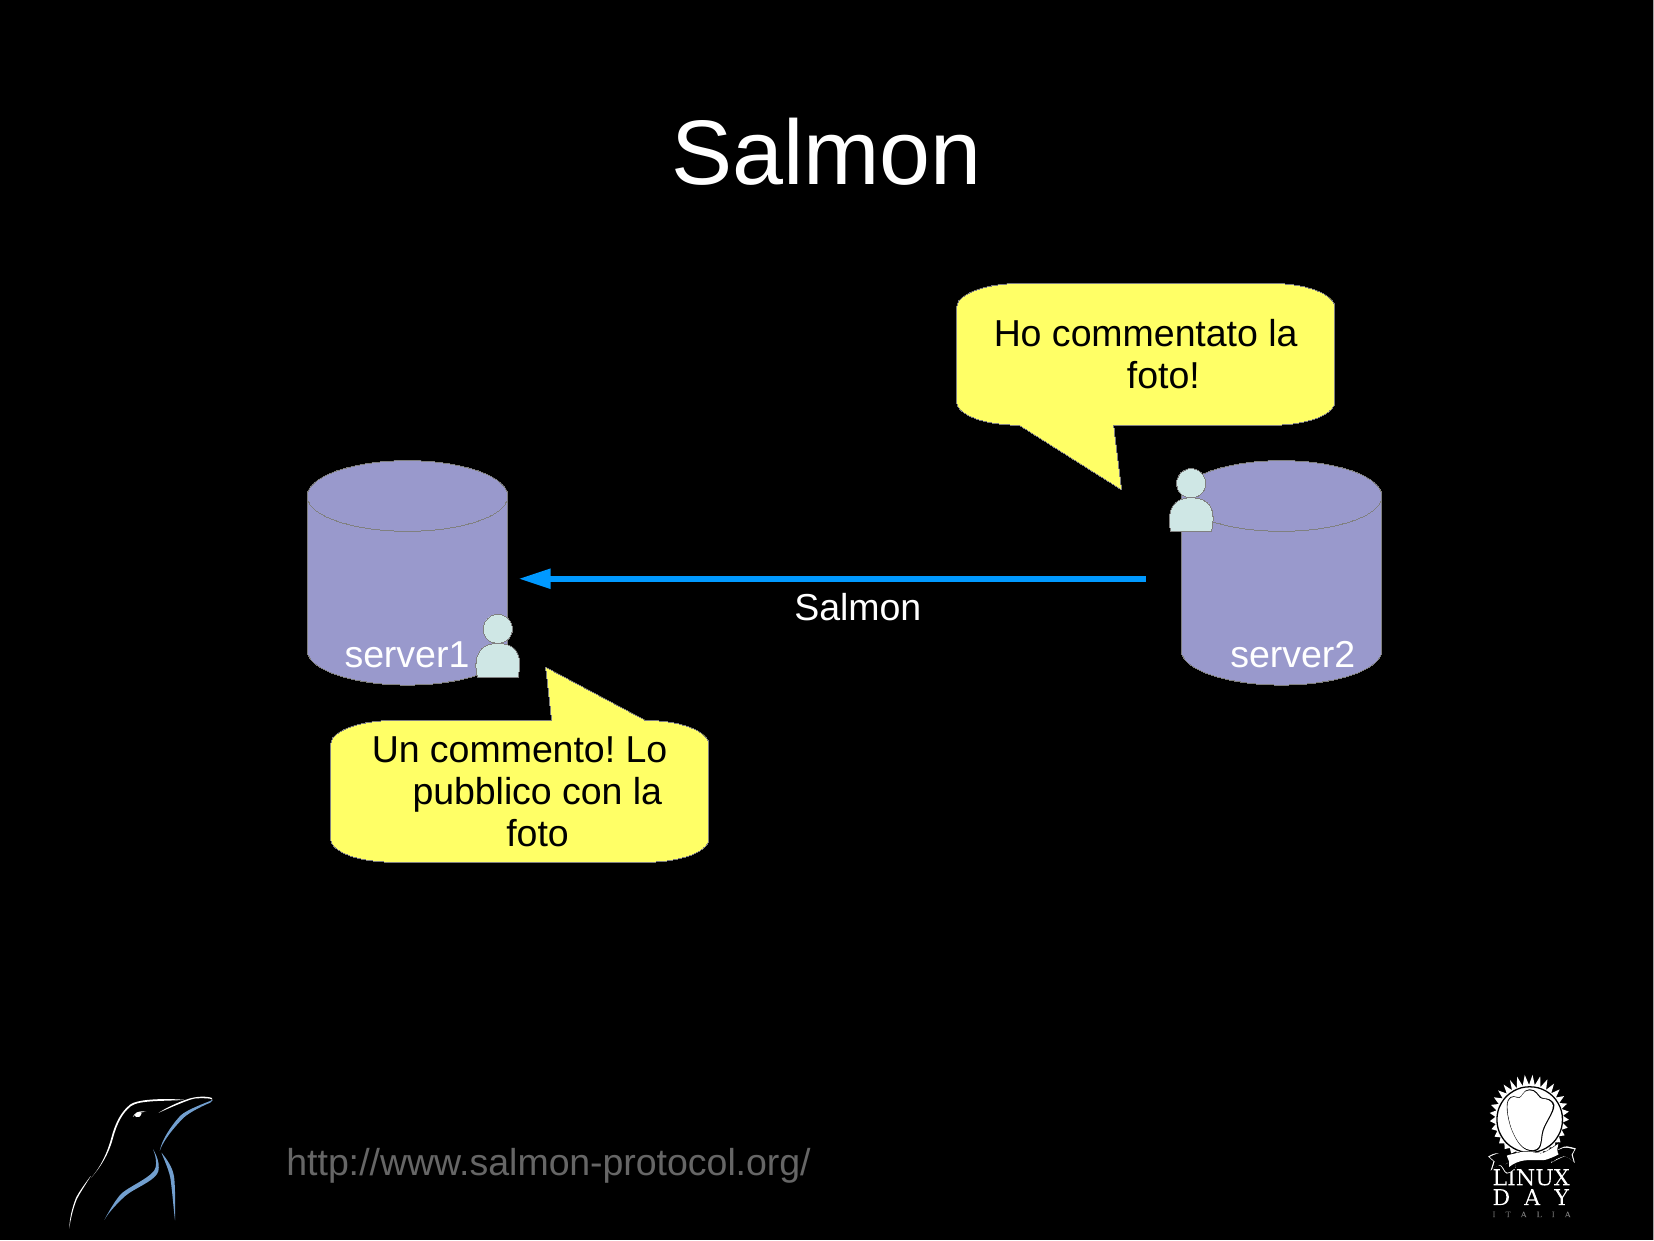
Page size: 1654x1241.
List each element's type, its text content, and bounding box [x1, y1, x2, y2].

text_box Un commento! Lo pubblico con la foto [330, 672, 709, 863]
text_box [1169, 460, 1382, 677]
text_box Ho commentato la foto! [956, 283, 1335, 490]
title Salmon [82, 49, 1571, 257]
text_box Salmon [779, 578, 1007, 636]
text_box http://www.salmon-protocol.org/ [271, 1133, 1441, 1191]
text_box server2 [1215, 625, 1441, 683]
text_box [307, 460, 512, 672]
text_box server1 [329, 625, 556, 683]
